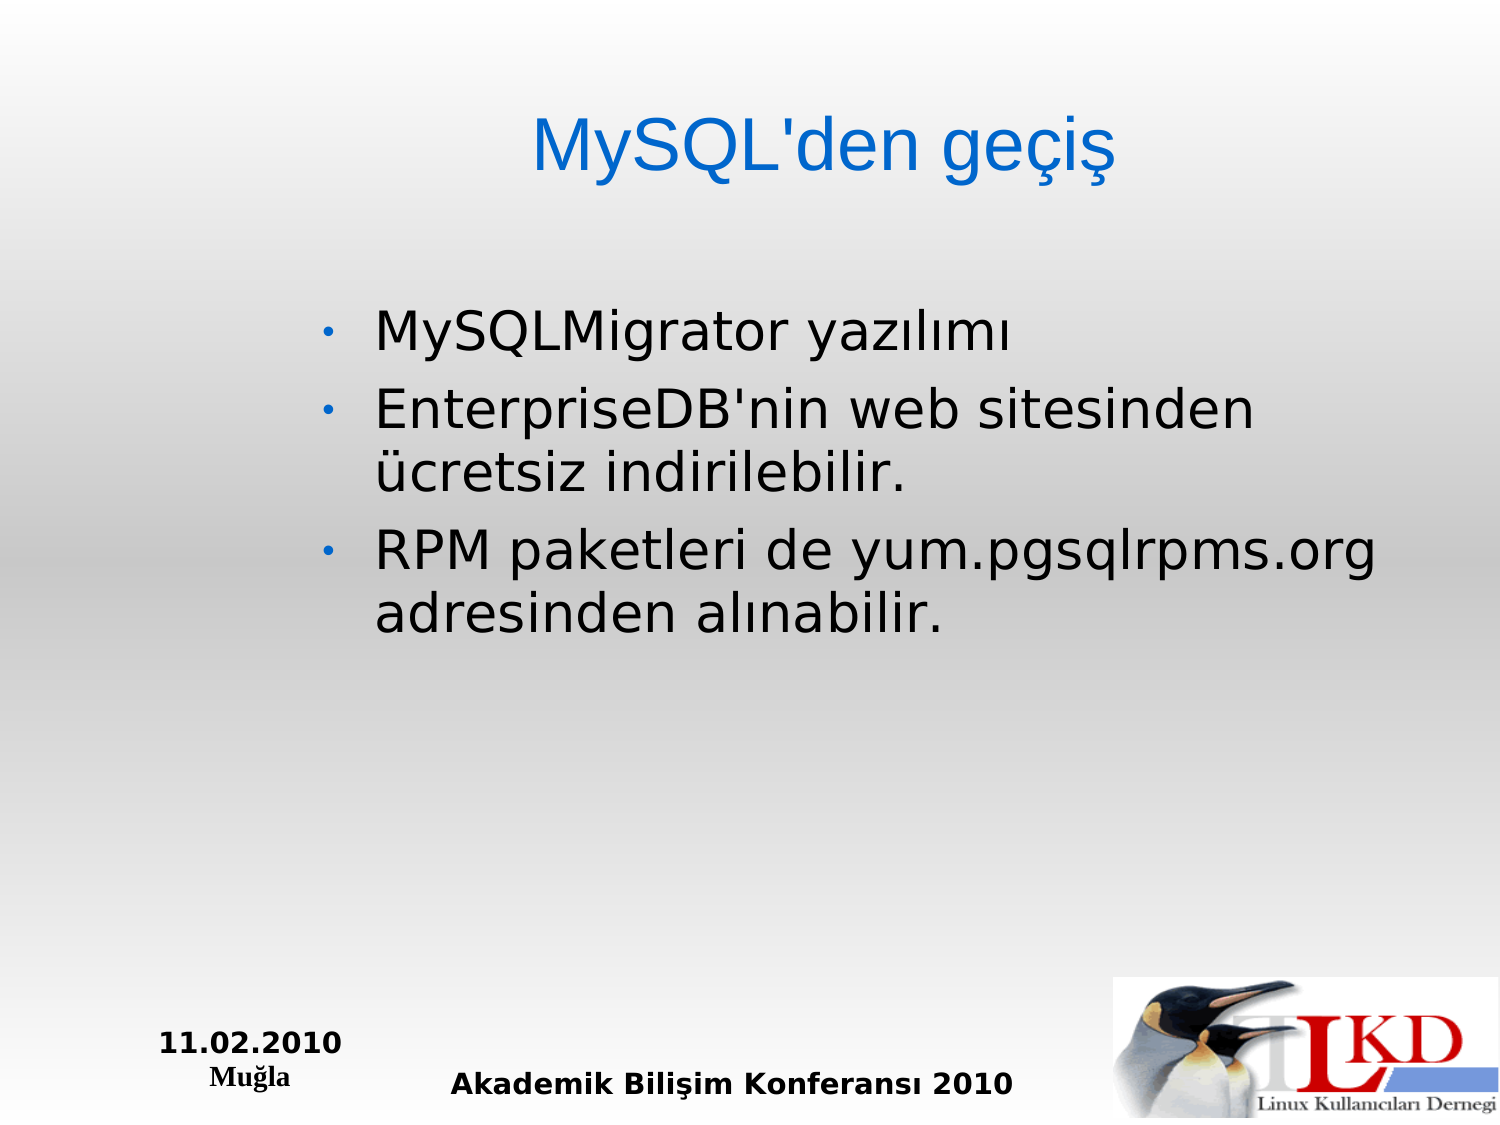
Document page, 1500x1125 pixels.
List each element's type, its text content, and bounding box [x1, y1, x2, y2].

picture [1113, 977, 1499, 1118]
list MySQLMigrator yazılımı EnterpriseDB'nin web sitesinden ücretsiz indirilebilir. RPM paketleri de yum.pgsqlrpms.org adresinden alınabilir. [224, 299, 1425, 975]
title MySQL'den geçiş [224, 49, 1425, 238]
